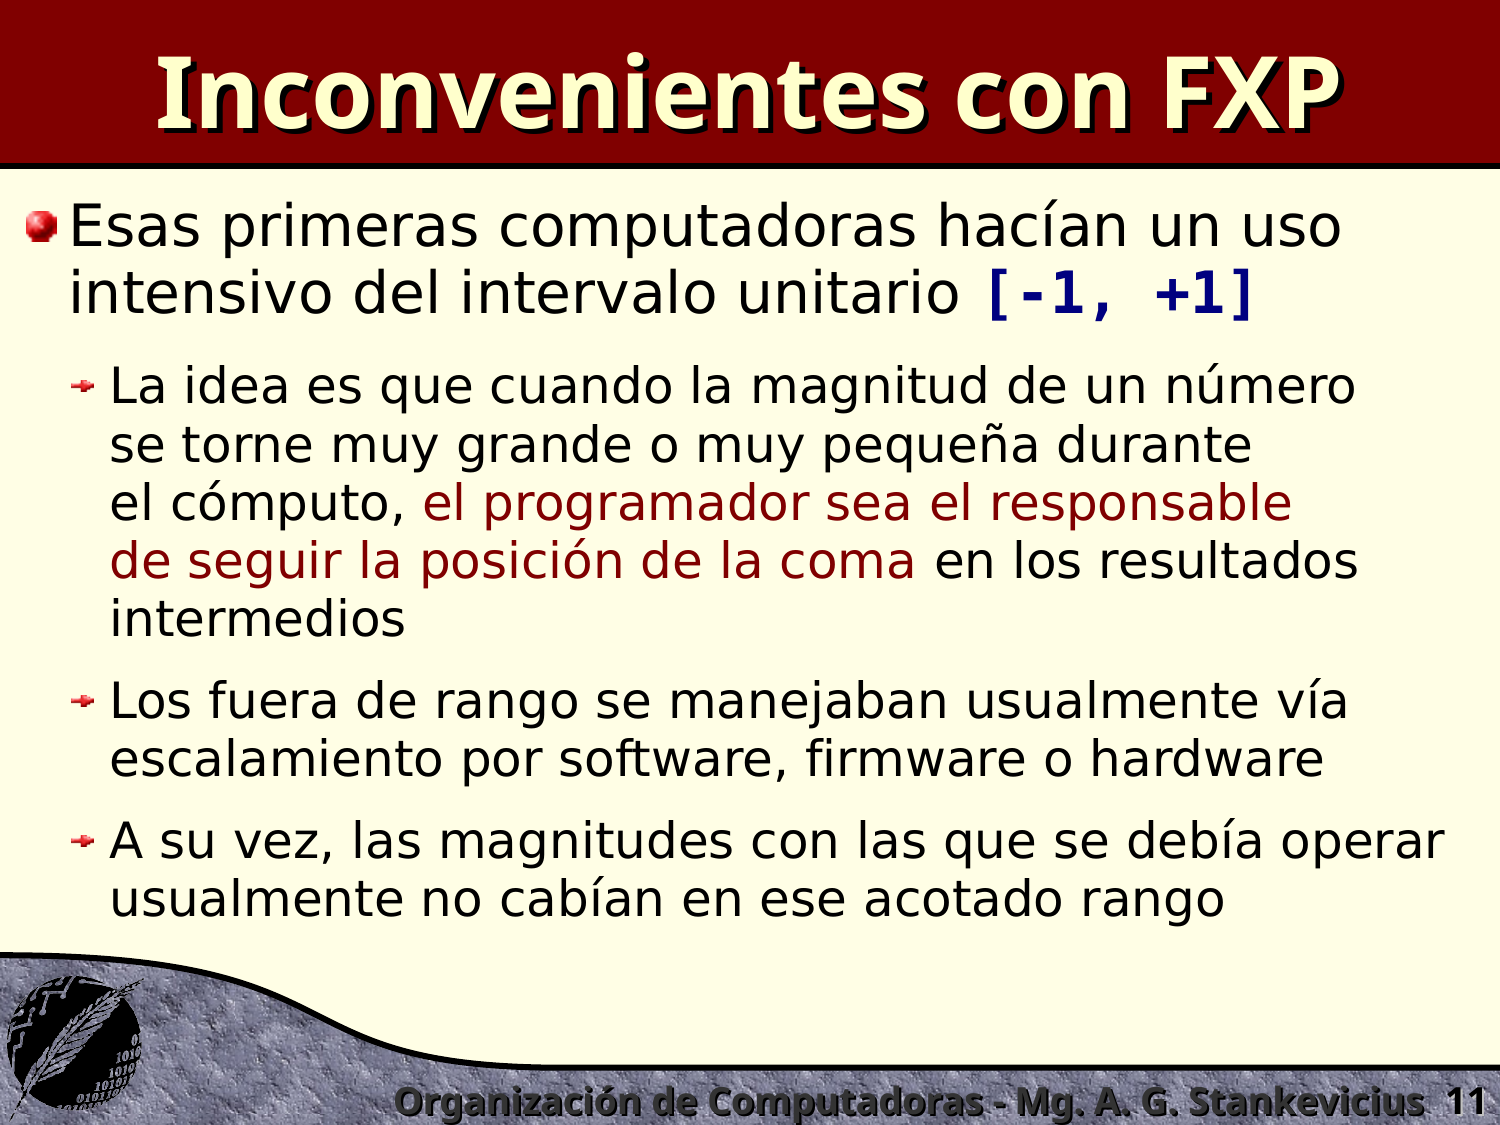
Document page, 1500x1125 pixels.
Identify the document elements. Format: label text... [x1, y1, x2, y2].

picture [0, 959, 1500, 1125]
picture [1058, 1100, 1065, 1110]
picture [448, 1100, 455, 1110]
title Inconvenientes con FXP [15, 5, 1485, 160]
list Esas primeras computadoras hacían un uso intensivo del intervalo unitario [-1, +1] La idea es que cuando la magnitud de un número se torne muy grande o muy pequeña durante el cómputo, el programador sea el responsable de seguir la posición de la coma en los resultados intermedios Los fuera de rango se manejaban usualmente vía escalamiento por software, firmware o hardware A su vez, las magnitudes con las que se debía operar usualmente no cabían en ese acotado rango [11, 192, 1486, 935]
picture [802, 1100, 806, 1110]
